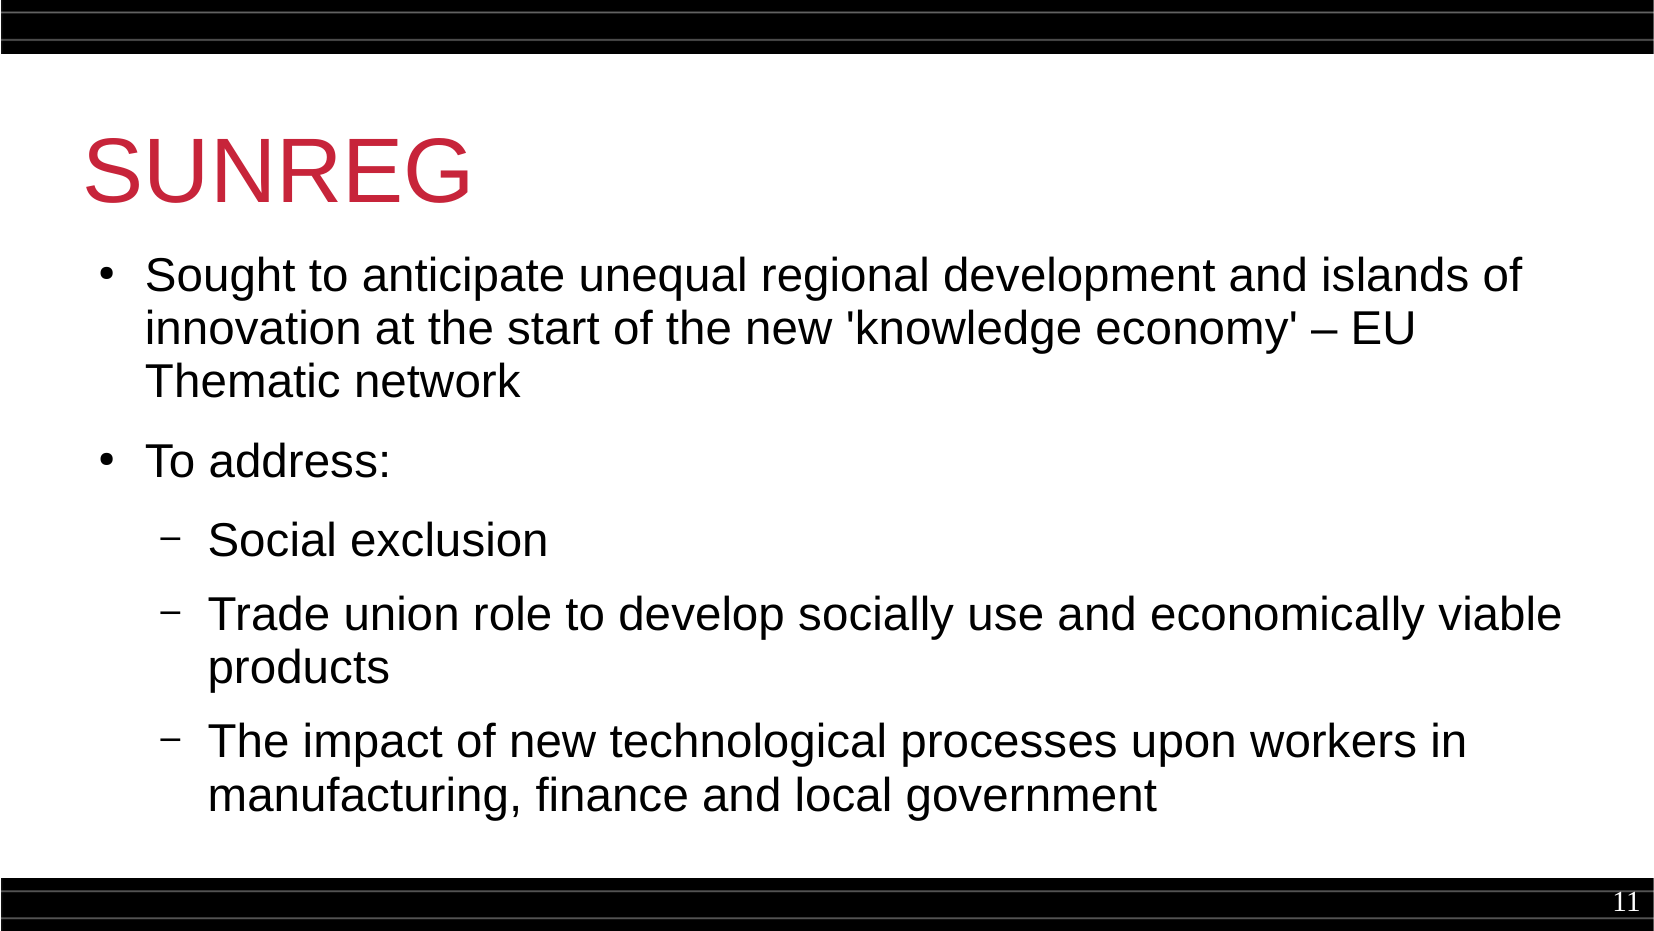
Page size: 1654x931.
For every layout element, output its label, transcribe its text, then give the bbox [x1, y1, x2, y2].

picture [1, 0, 1654, 54]
list Sought to anticipate unequal regional development and islands of innovation at the start of the new 'knowledge economy' – EU Thematic network To address: Social exclusion Trade union role to develop socially use and economically viable products The impact of new technological processes upon workers in manufacturing, finance and local government [82, 248, 1571, 827]
picture [1, 878, 1654, 931]
title SUNREG [82, 92, 1571, 248]
